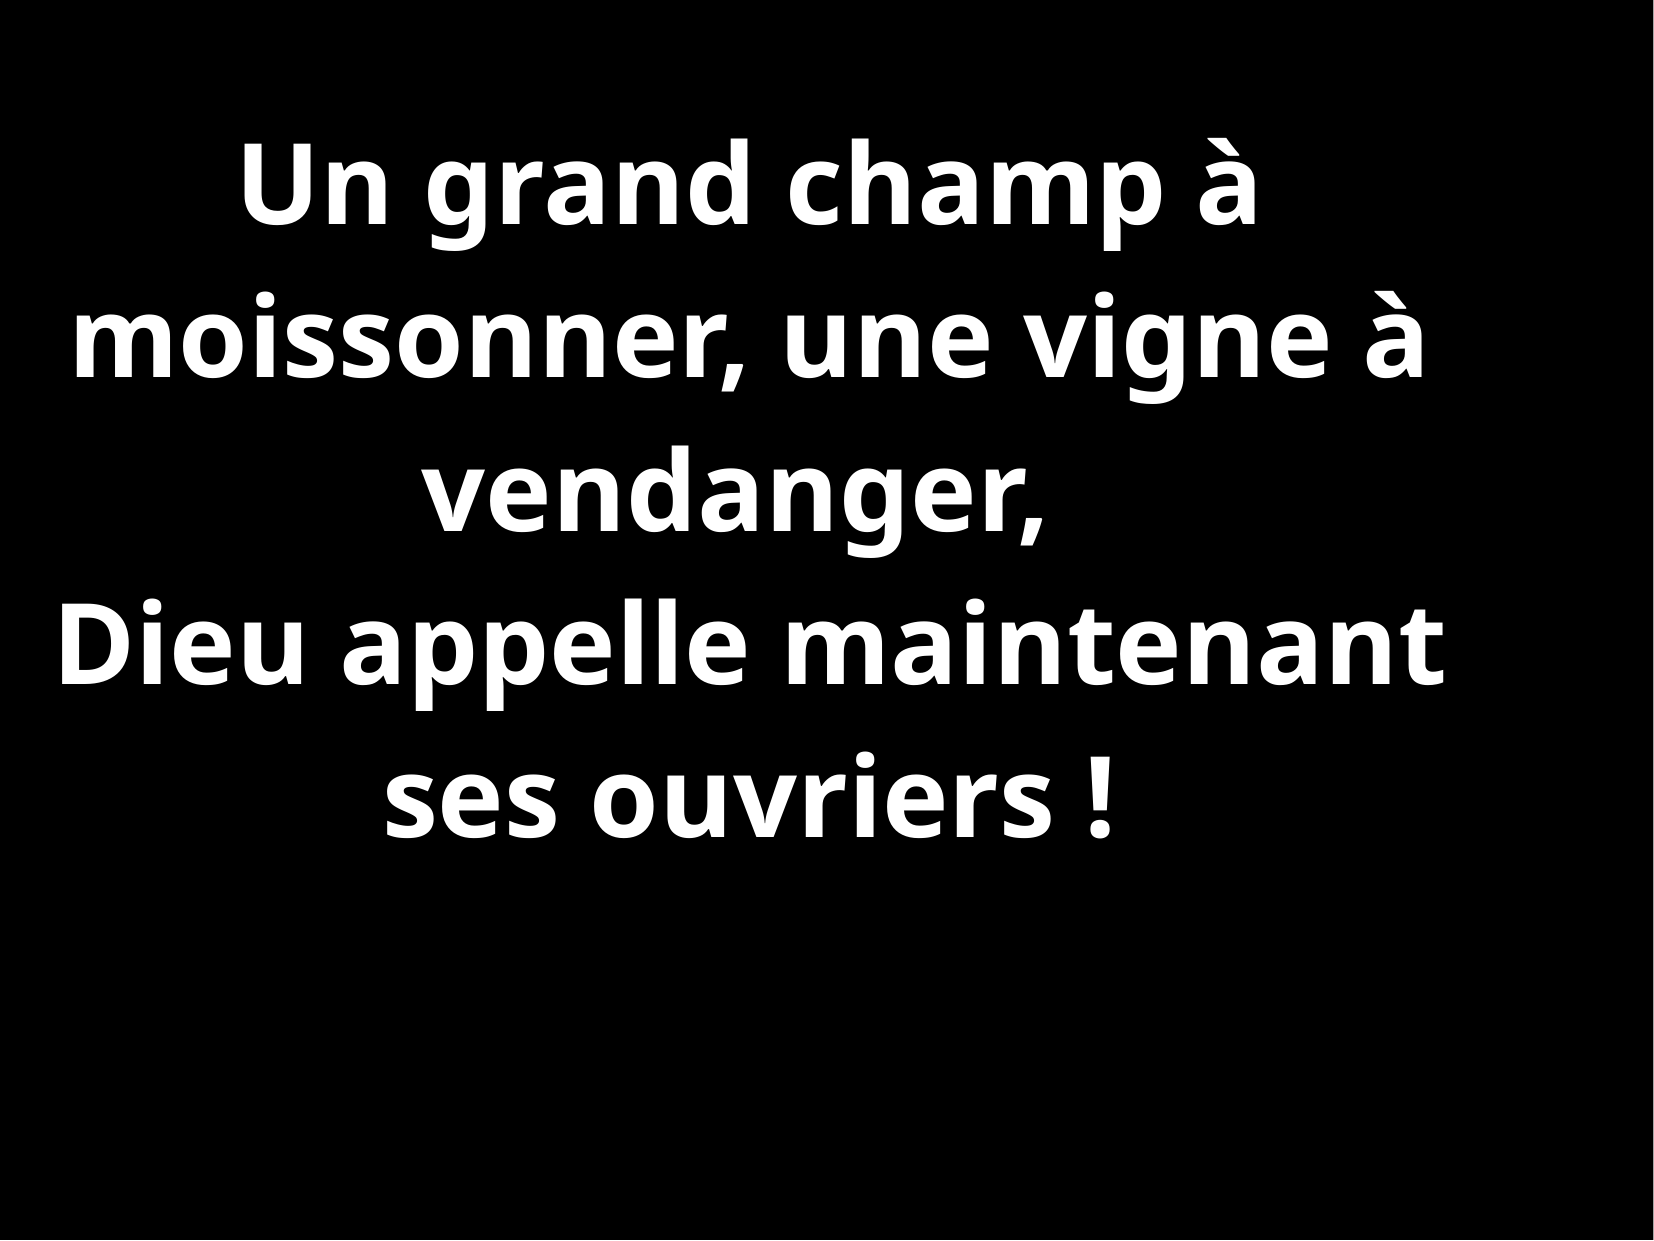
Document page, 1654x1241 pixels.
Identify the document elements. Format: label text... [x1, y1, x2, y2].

subtitle Un grand champ à moissonner, une vigne à vendanger, Dieu appelle maintenant ses ouvriers ! [23, 0, 1477, 1241]
